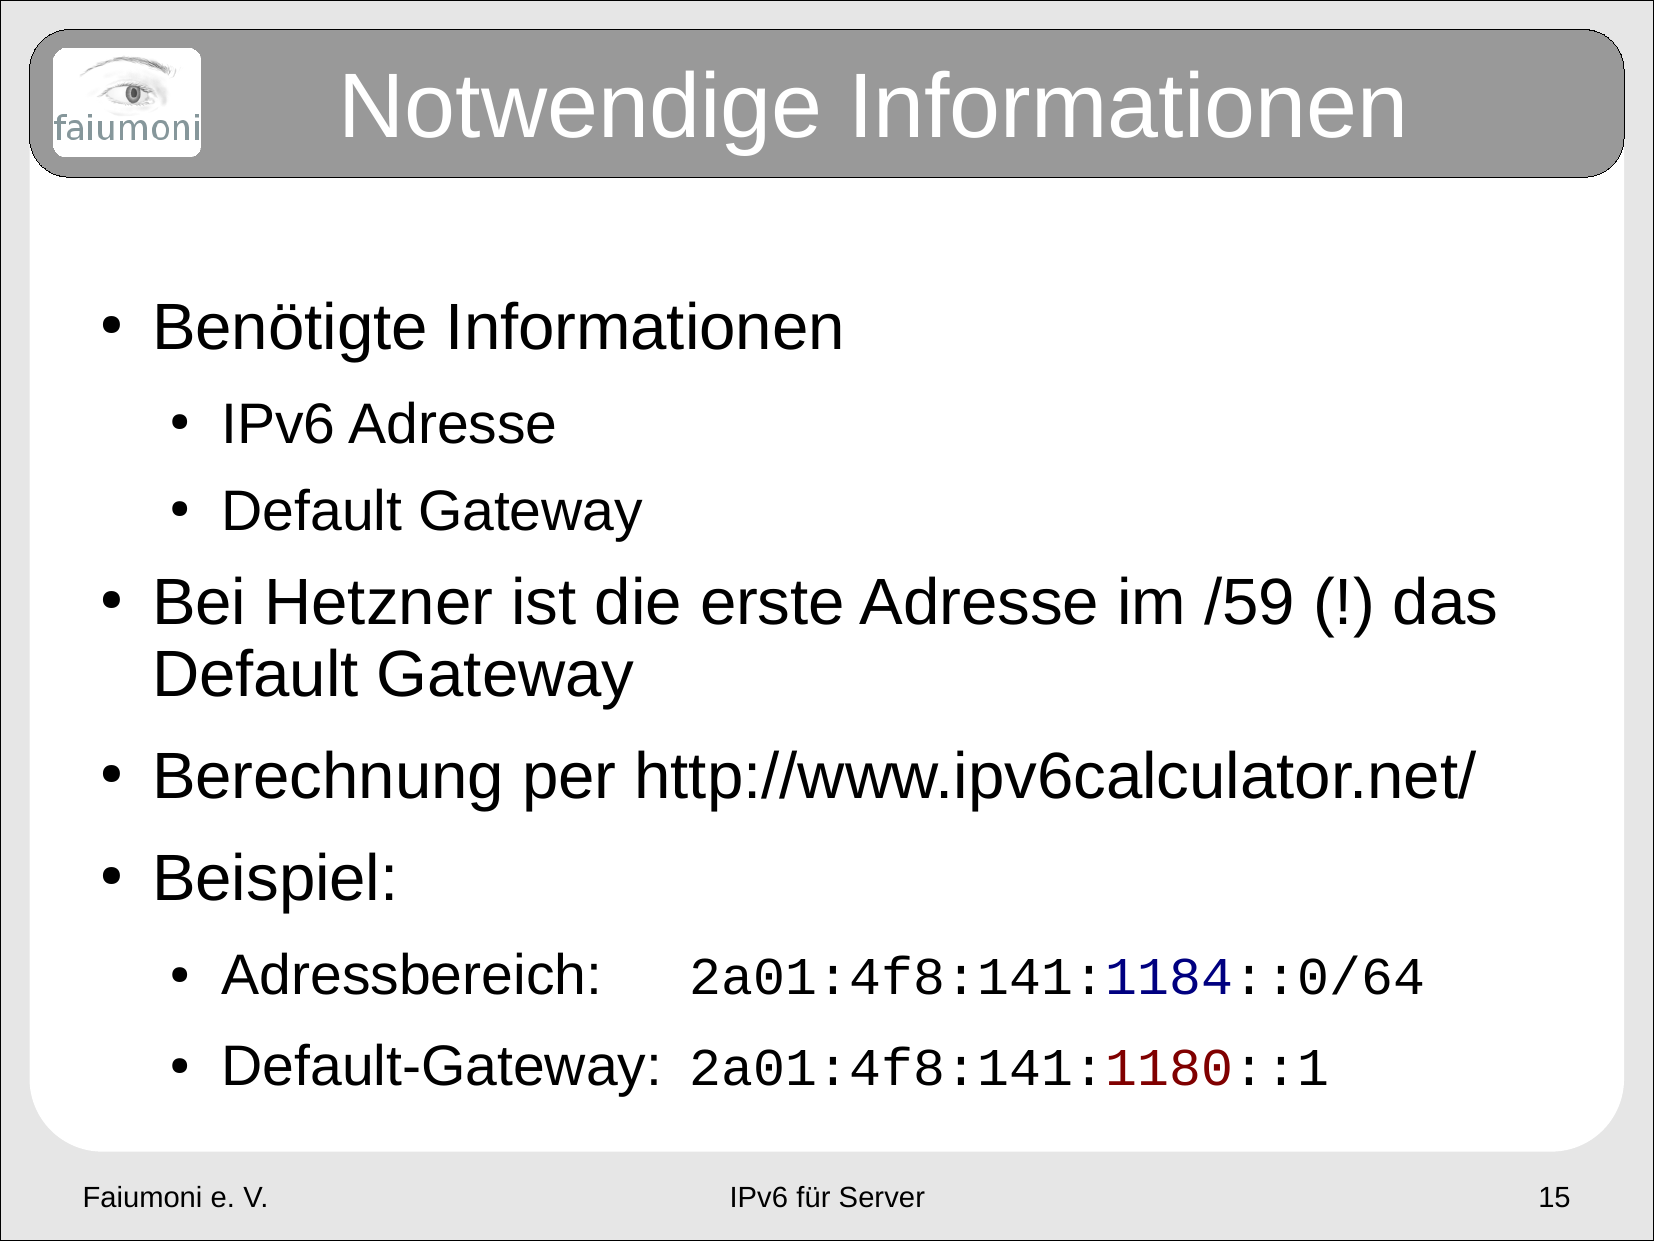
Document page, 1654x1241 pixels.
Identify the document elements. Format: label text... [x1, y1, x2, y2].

title Notwendige Informationen [129, 2, 1619, 210]
list Benötigte Informationen IPv6 Adresse Default Gateway Bei Hetzner ist die erste Adresse im /59 (!) das Default Gateway Berechnung per http://www.ipv6calculator.net/ Beispiel: Adressbereich: 2a01:4f8:141:1184::0/64 Default-Gateway: 2a01:4f8:141:1180::1 [82, 290, 1571, 1109]
picture [53, 48, 129, 157]
